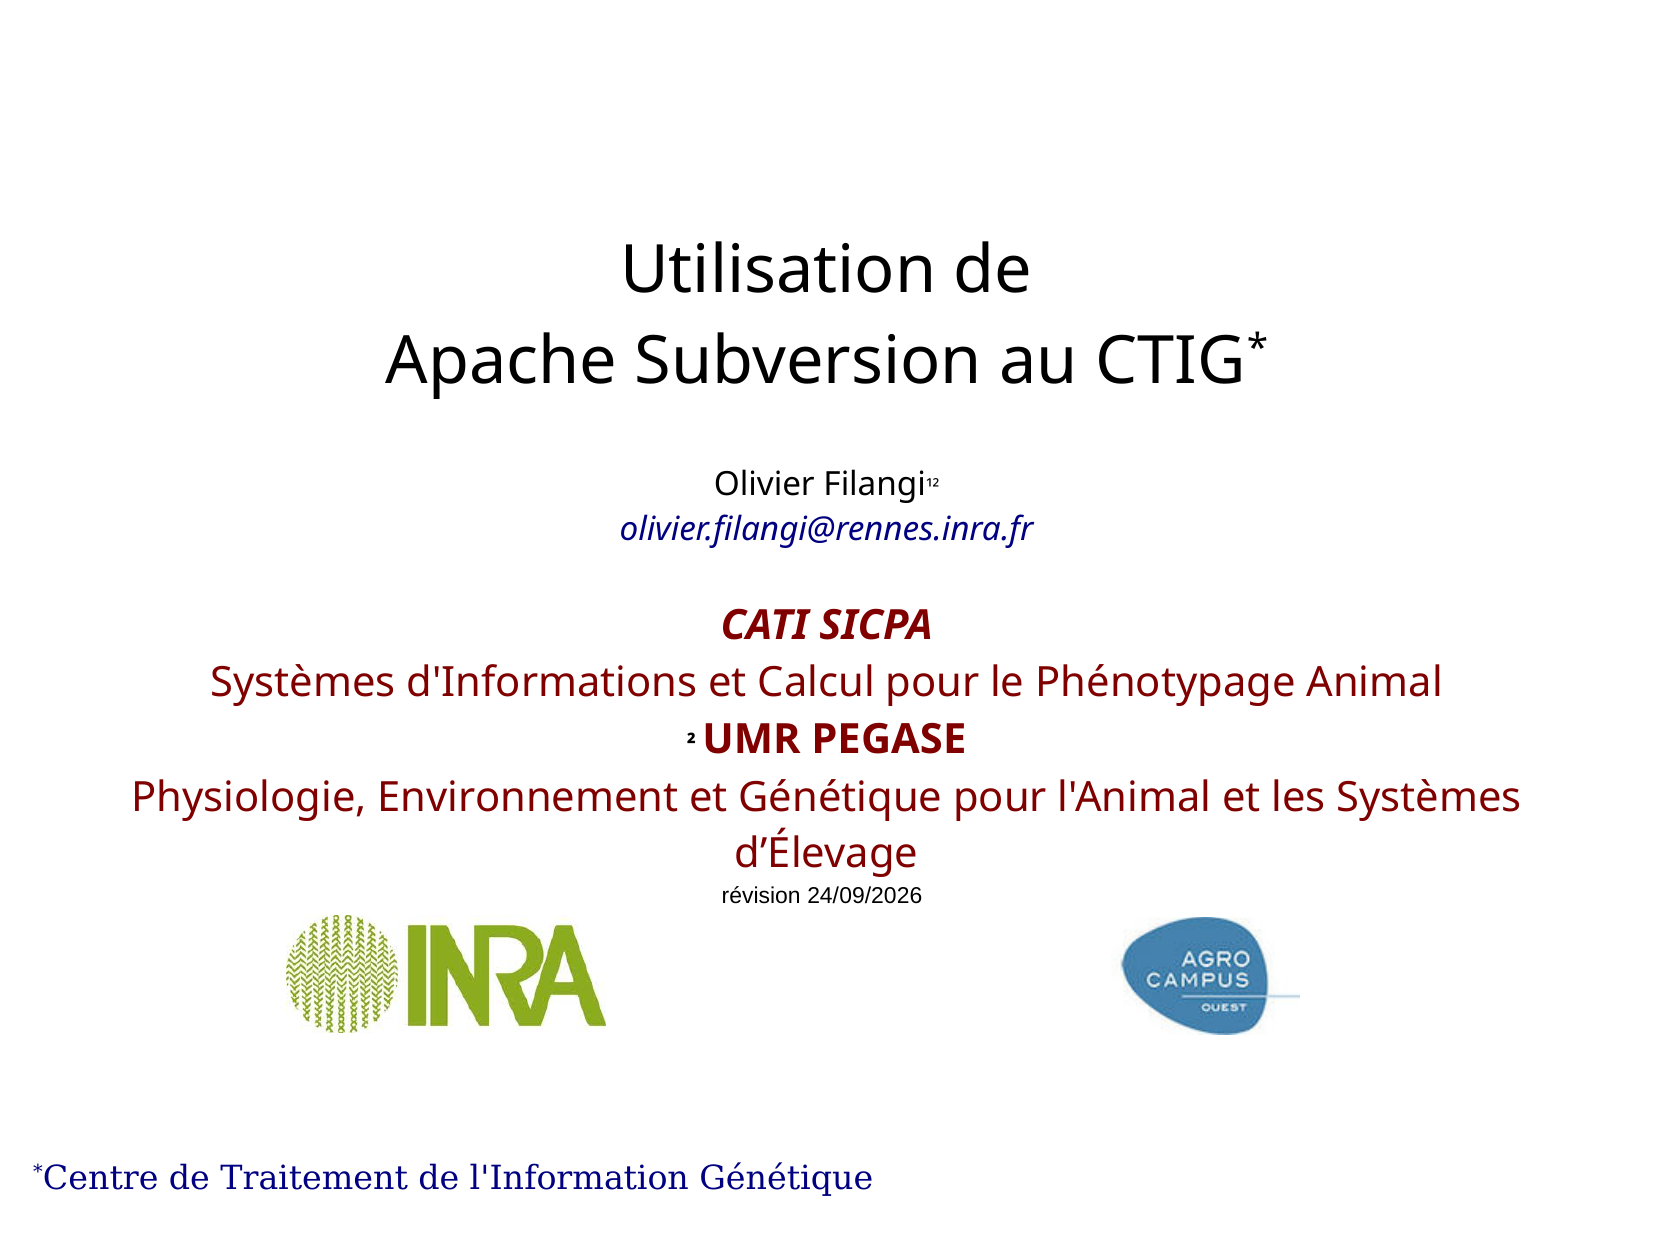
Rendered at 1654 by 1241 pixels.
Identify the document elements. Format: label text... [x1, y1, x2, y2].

subtitle Utilisation de Apache Subversion au CTIG* Olivier Filangi₁₂ olivier.filangi@rennes.inra.fr CATI SICPA Systèmes d'Informations et Calcul pour le Phénotypage Animal ₂ UMR PEGASE Physiologie, Environnement et Génétique pour l'Animal et les Systèmes d’Élevage [82, 49, 1571, 1109]
picture [1111, 917, 1300, 1035]
text_box révision 23/11/2012 [706, 875, 975, 916]
picture [286, 915, 606, 1033]
text_box *Centre de Traitement de l'Information Génétique [18, 1151, 890, 1206]
